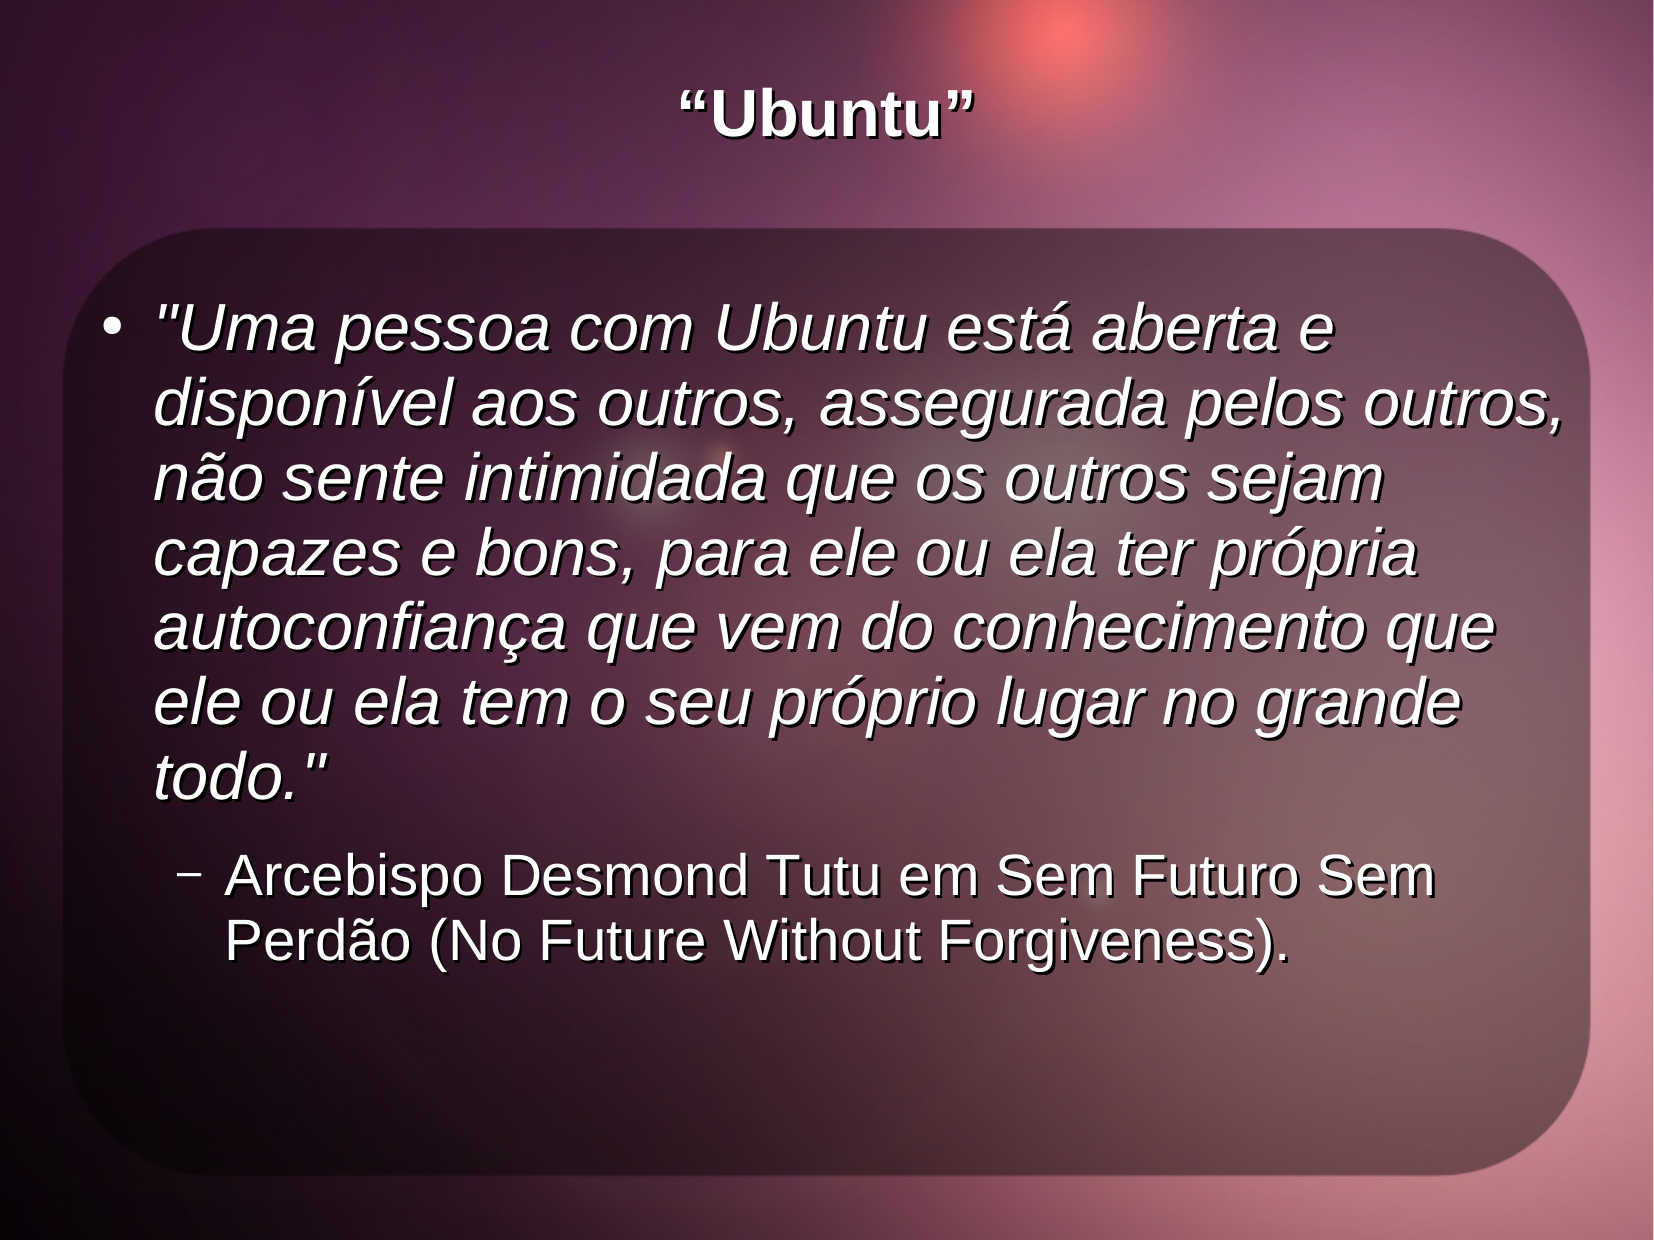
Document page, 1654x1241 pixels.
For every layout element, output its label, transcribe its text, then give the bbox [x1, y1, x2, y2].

picture [0, 0, 1654, 1240]
title “Ubuntu” [59, 49, 1595, 178]
list "Uma pessoa com Ubuntu está aberta e disponível aos outros, assegurada pelos outros, não sente intimidada que os outros sejam capazes e bons, para ele ou ela ter própria autoconfiança que vem do conhecimento que ele ou ela tem o seu próprio lugar no grande todo." Arcebispo Desmond Tutu em Sem Futuro Sem Perdão (No Future Without Forgiveness). [82, 290, 1571, 1109]
